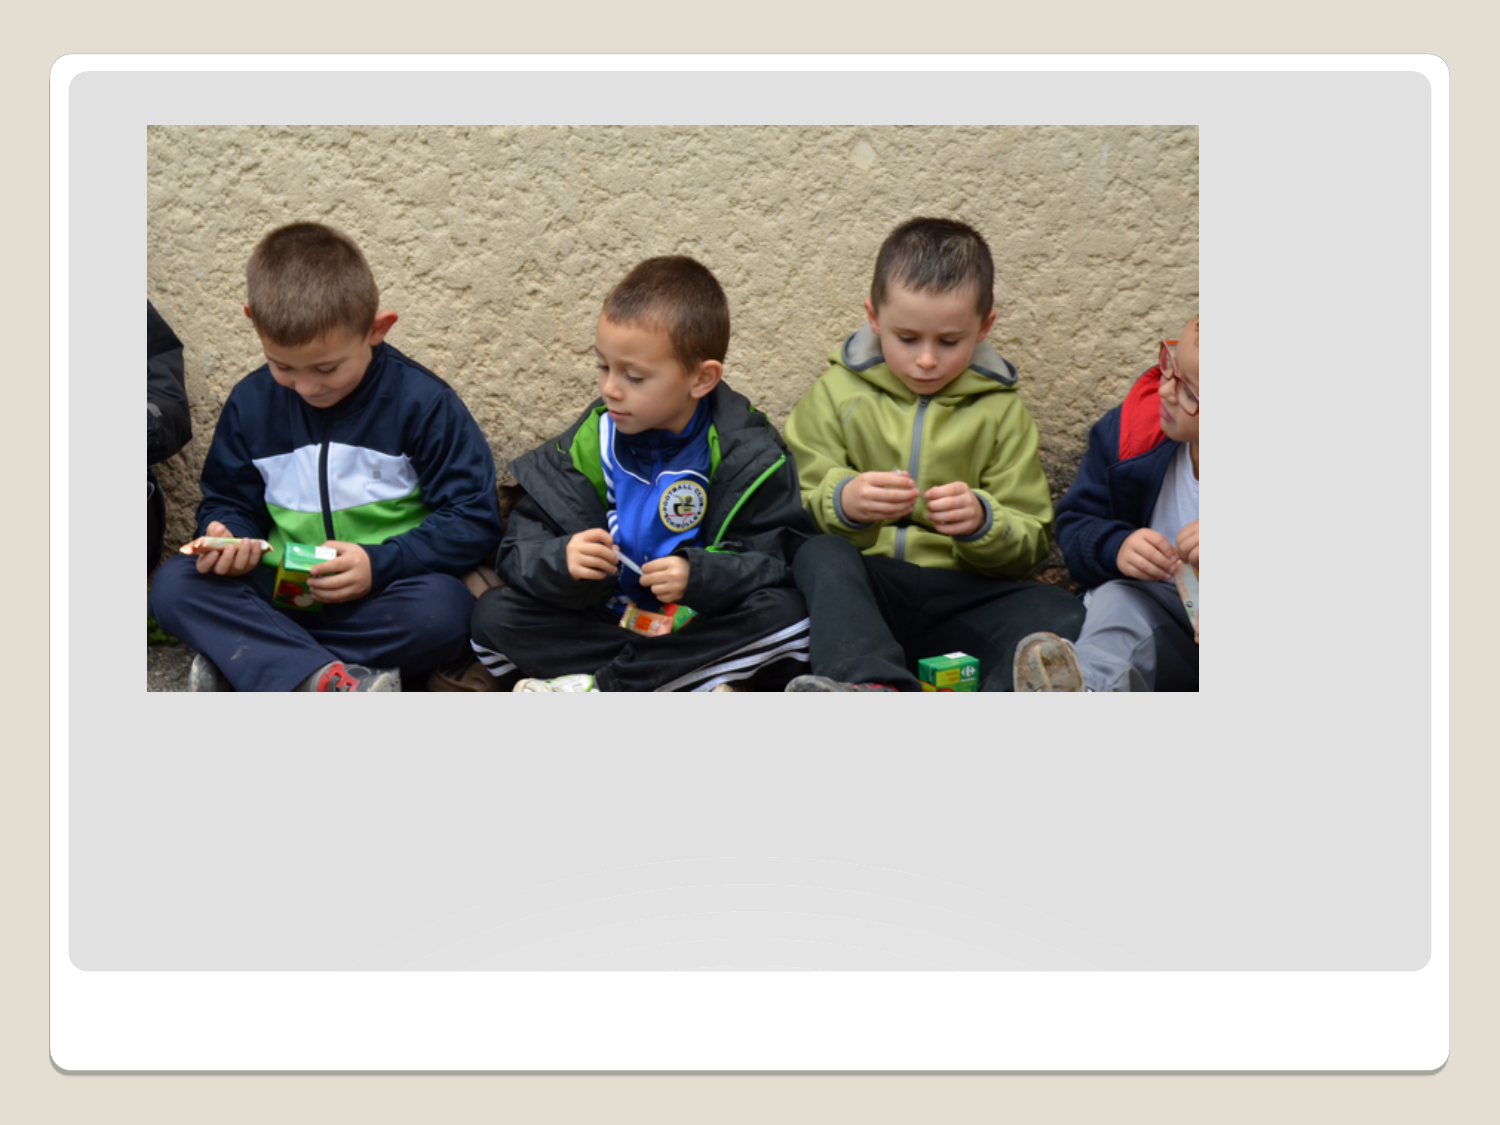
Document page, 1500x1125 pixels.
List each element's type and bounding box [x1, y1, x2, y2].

picture [147, 125, 1199, 692]
